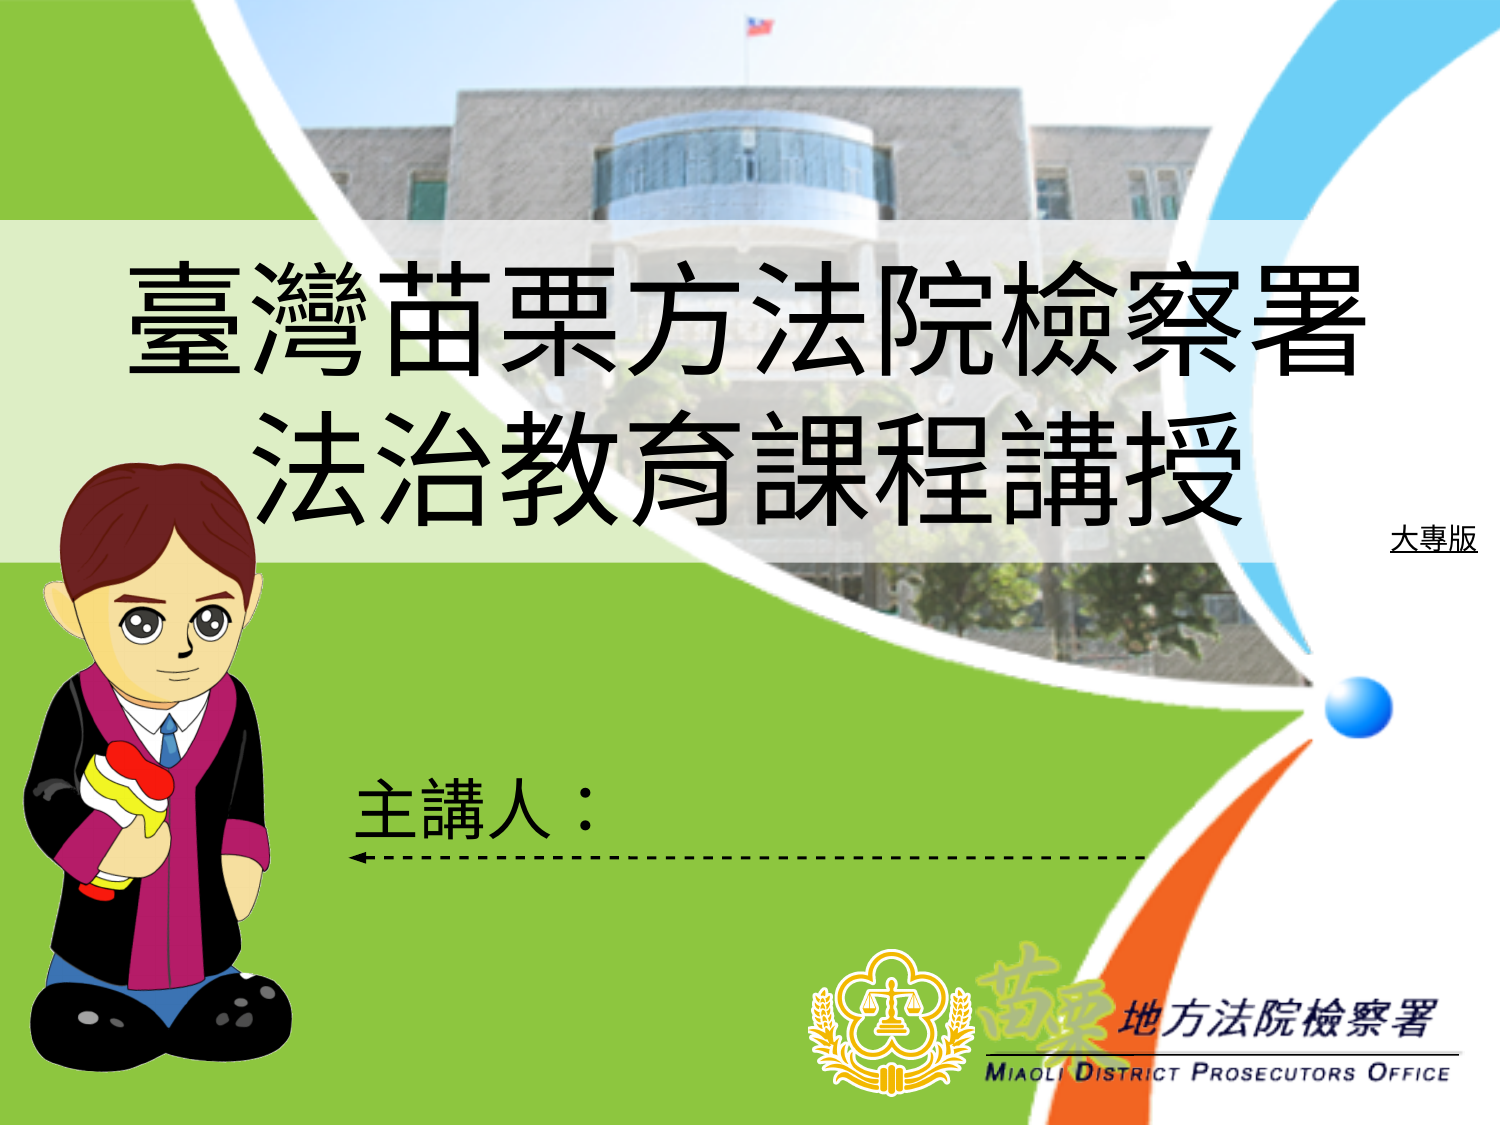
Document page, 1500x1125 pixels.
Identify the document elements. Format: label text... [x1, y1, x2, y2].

text_box 大專版 [1375, 512, 1493, 563]
picture [808, 940, 1465, 1102]
picture [0, 446, 343, 1093]
title 臺灣苗栗方法院檢察署 法治教育課程講授 [0, 220, 1500, 563]
subtitle 主講人： [337, 760, 1388, 858]
